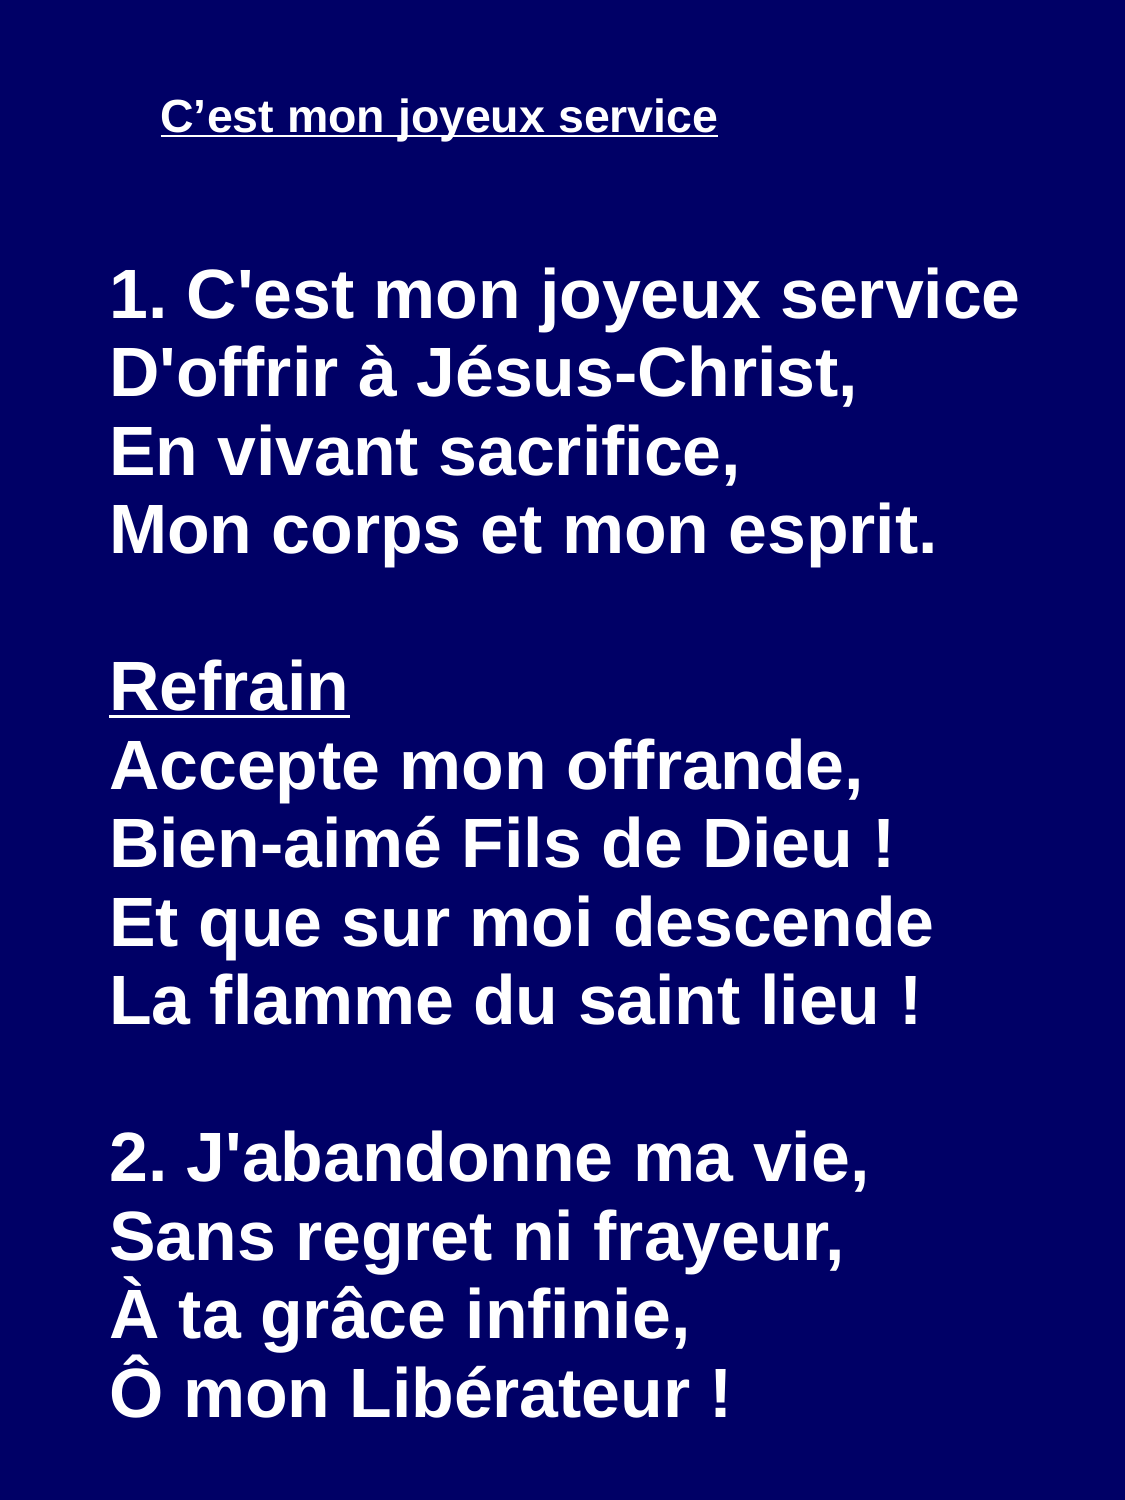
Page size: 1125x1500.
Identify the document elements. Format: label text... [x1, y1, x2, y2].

text_box C’est mon joyeux service 1. C'est mon joyeux service D'offrir à Jésus-Christ, En vivant sacrifice, Mon corps et mon esprit. Refrain Accepte mon offrande, Bien-aimé Fils de Dieu ! Et que sur moi descende La flamme du saint lieu ! 2. J'abandonne ma vie, Sans regret ni frayeur, À ta grâce infinie, Ô mon Libérateur ! [94, 35, 1111, 1441]
